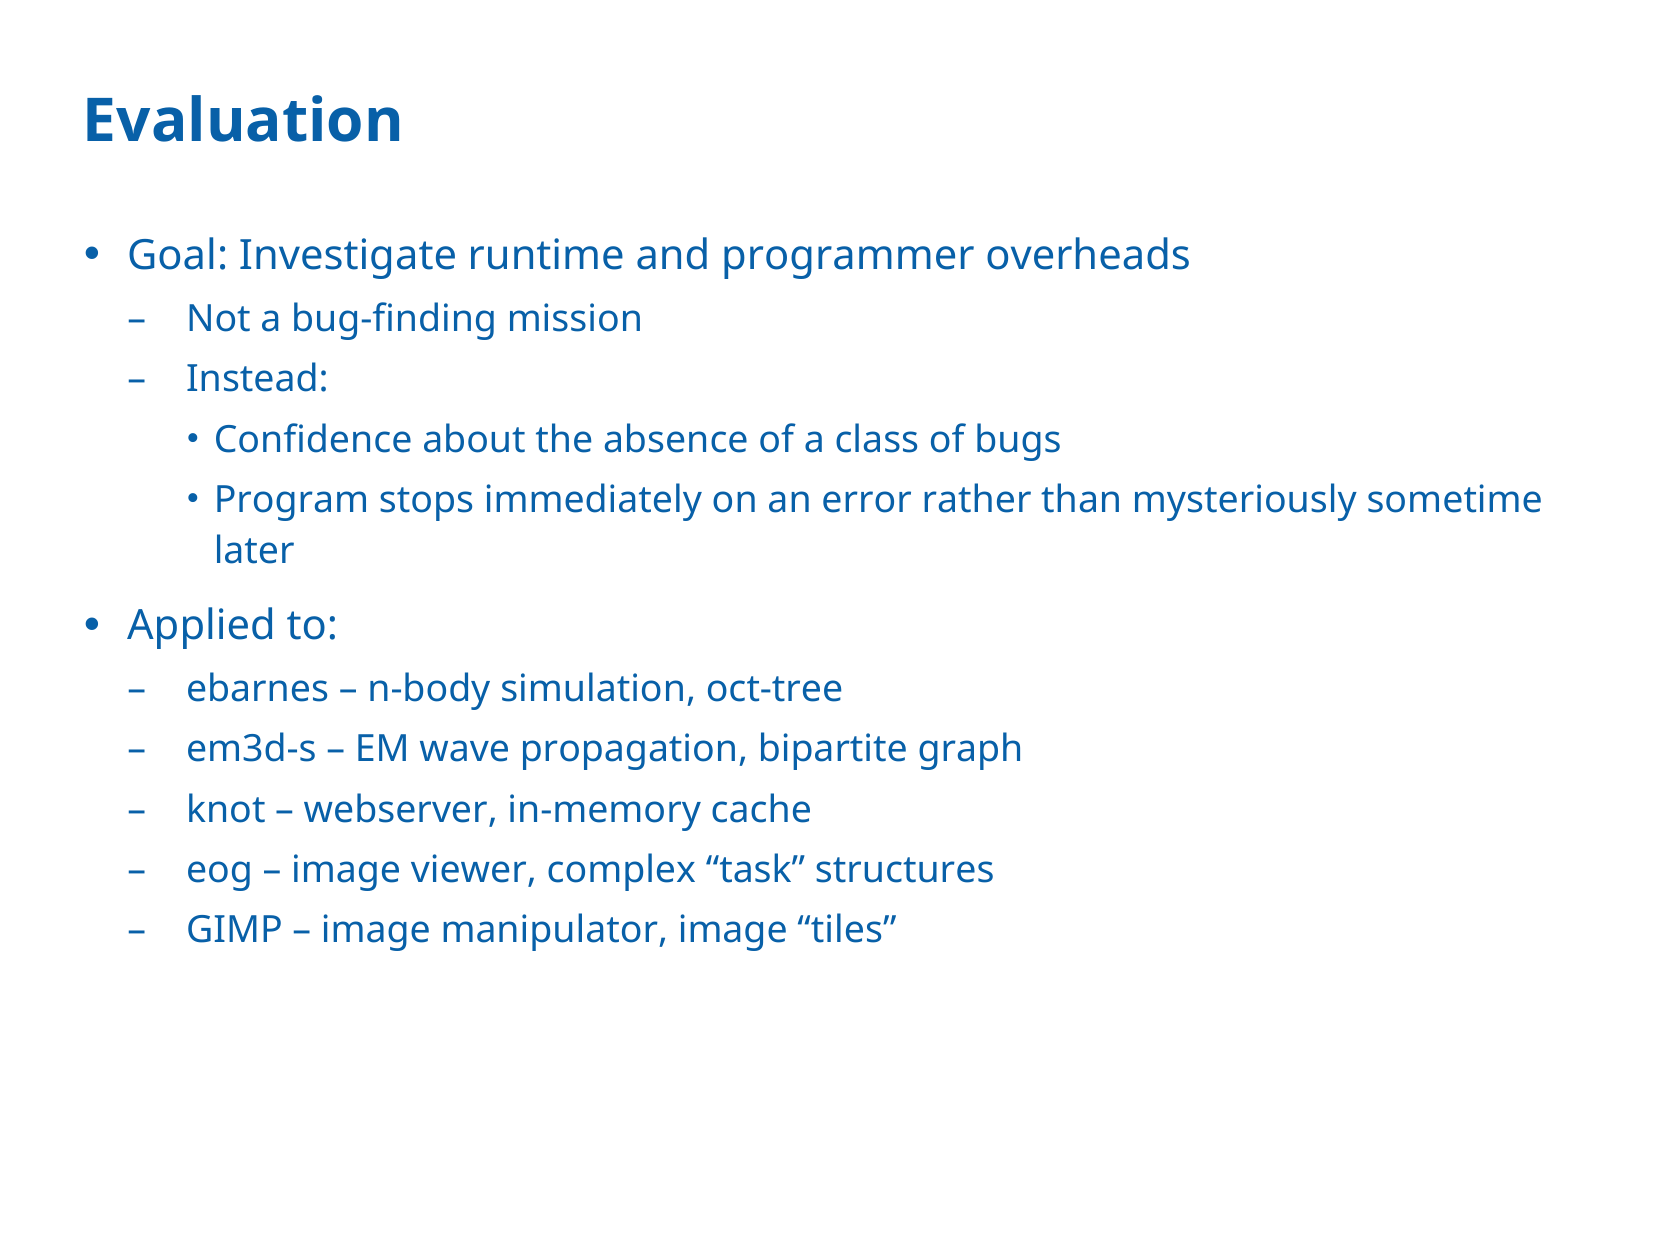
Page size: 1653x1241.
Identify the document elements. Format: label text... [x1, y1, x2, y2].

title Evaluation [82, 49, 1571, 188]
list Goal: Investigate runtime and programmer overheads Not a bug-finding mission Instead: Confidence about the absence of a class of bugs Program stops immediately on an error rather than mysteriously sometime later Applied to: ebarnes – n-body simulation, oct-tree em3d-s – EM wave propagation, bipartite graph knot – webserver, in-memory cache eog – image viewer, complex “task” structures GIMP – image manipulator, image “tiles” [82, 225, 1571, 1110]
